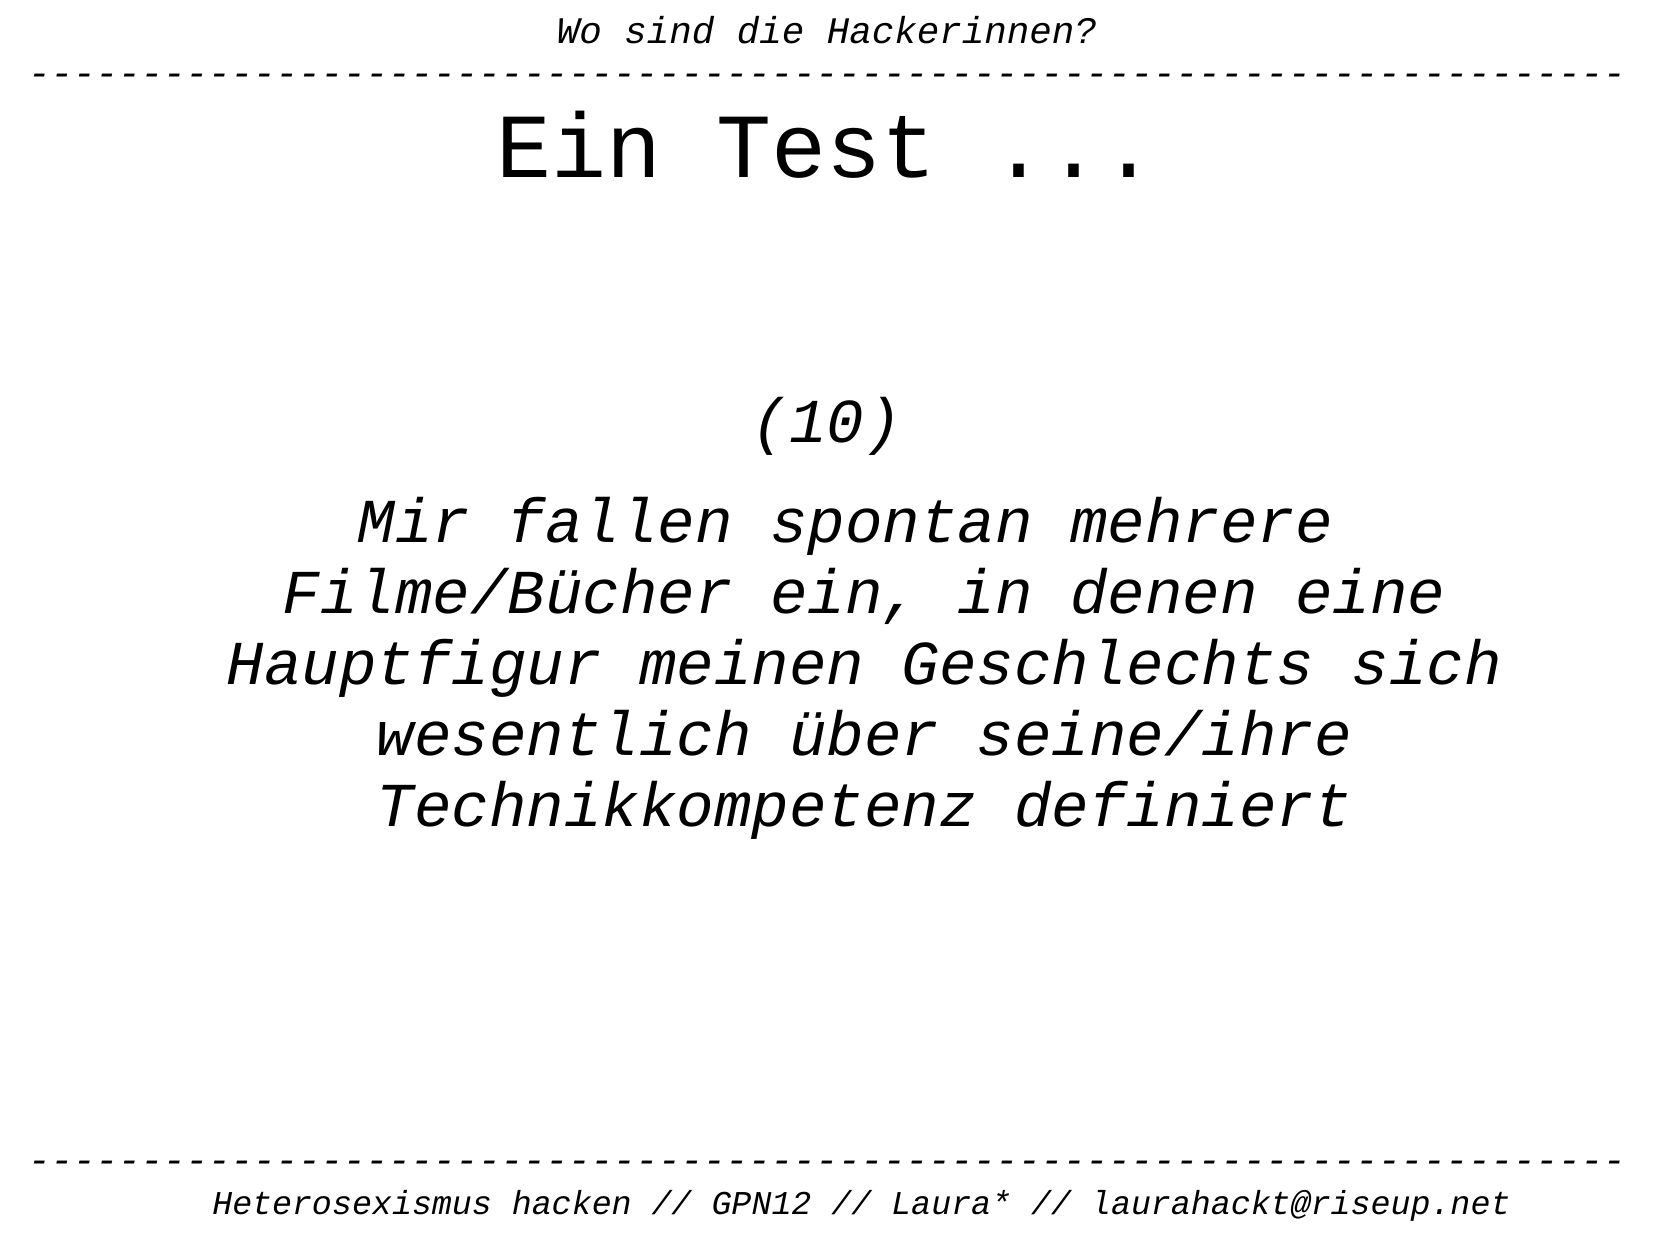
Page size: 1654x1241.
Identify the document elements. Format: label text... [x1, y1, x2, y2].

list Heterosexismus hacken // GPN12 // Laura* // laurahackt@riseup.net [0, 1186, 1654, 1241]
title Wo sind die Hackerinnen? ----------------------------------------------------------------------- [0, 12, 1654, 98]
list (10) Mir fallen spontan mehrere Filme/Bücher ein, in denen eine Hauptfigur meinen Geschlechts sich wesentlich über seine/ihre Technikkompetenz definiert [82, 290, 1571, 1098]
title Ein Test ... [82, 98, 1571, 257]
title ----------------------------------------------------------------------- [0, 1098, 1654, 1184]
